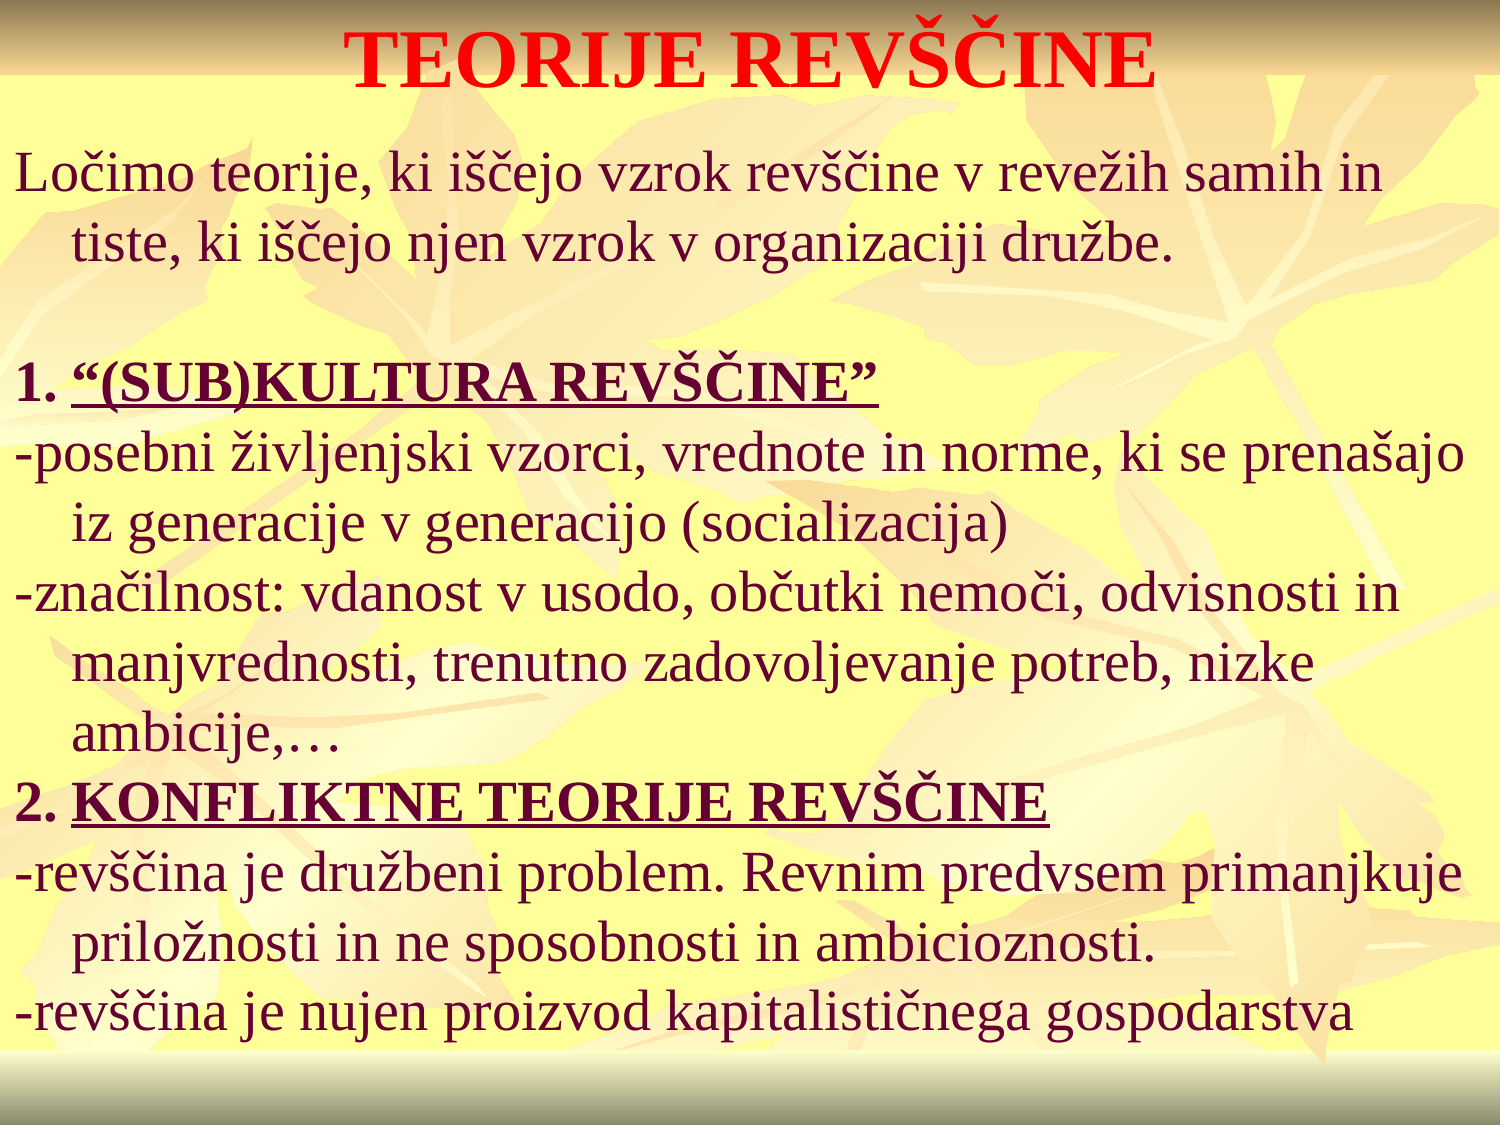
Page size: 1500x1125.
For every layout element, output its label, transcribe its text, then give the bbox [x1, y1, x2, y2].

title TEORIJE REVŠČINE [76, 0, 1427, 125]
text_box Ločimo teorije, ki iščejo vzrok revščine v revežih samih in tiste, ki iščejo njen vzrok v organizaciji družbe. “(SUB)KULTURA REVŠČINE” -posebni življenjski vzorci, vrednote in norme, ki se prenašajo iz generacije v generacijo (socializacija) -značilnost: vdanost v usodo, občutki nemoči, odvisnosti in manjvrednosti, trenutno zadovoljevanje potreb, nizke ambicije,… KONFLIKTNE TEORIJE REVŠČINE -revščina je družbeni problem. Revnim predvsem primanjkuje priložnosti in ne sposobnosti in ambicioznosti. -revščina je nujen proizvod kapitalističnega gospodarstva [0, 125, 1500, 1120]
